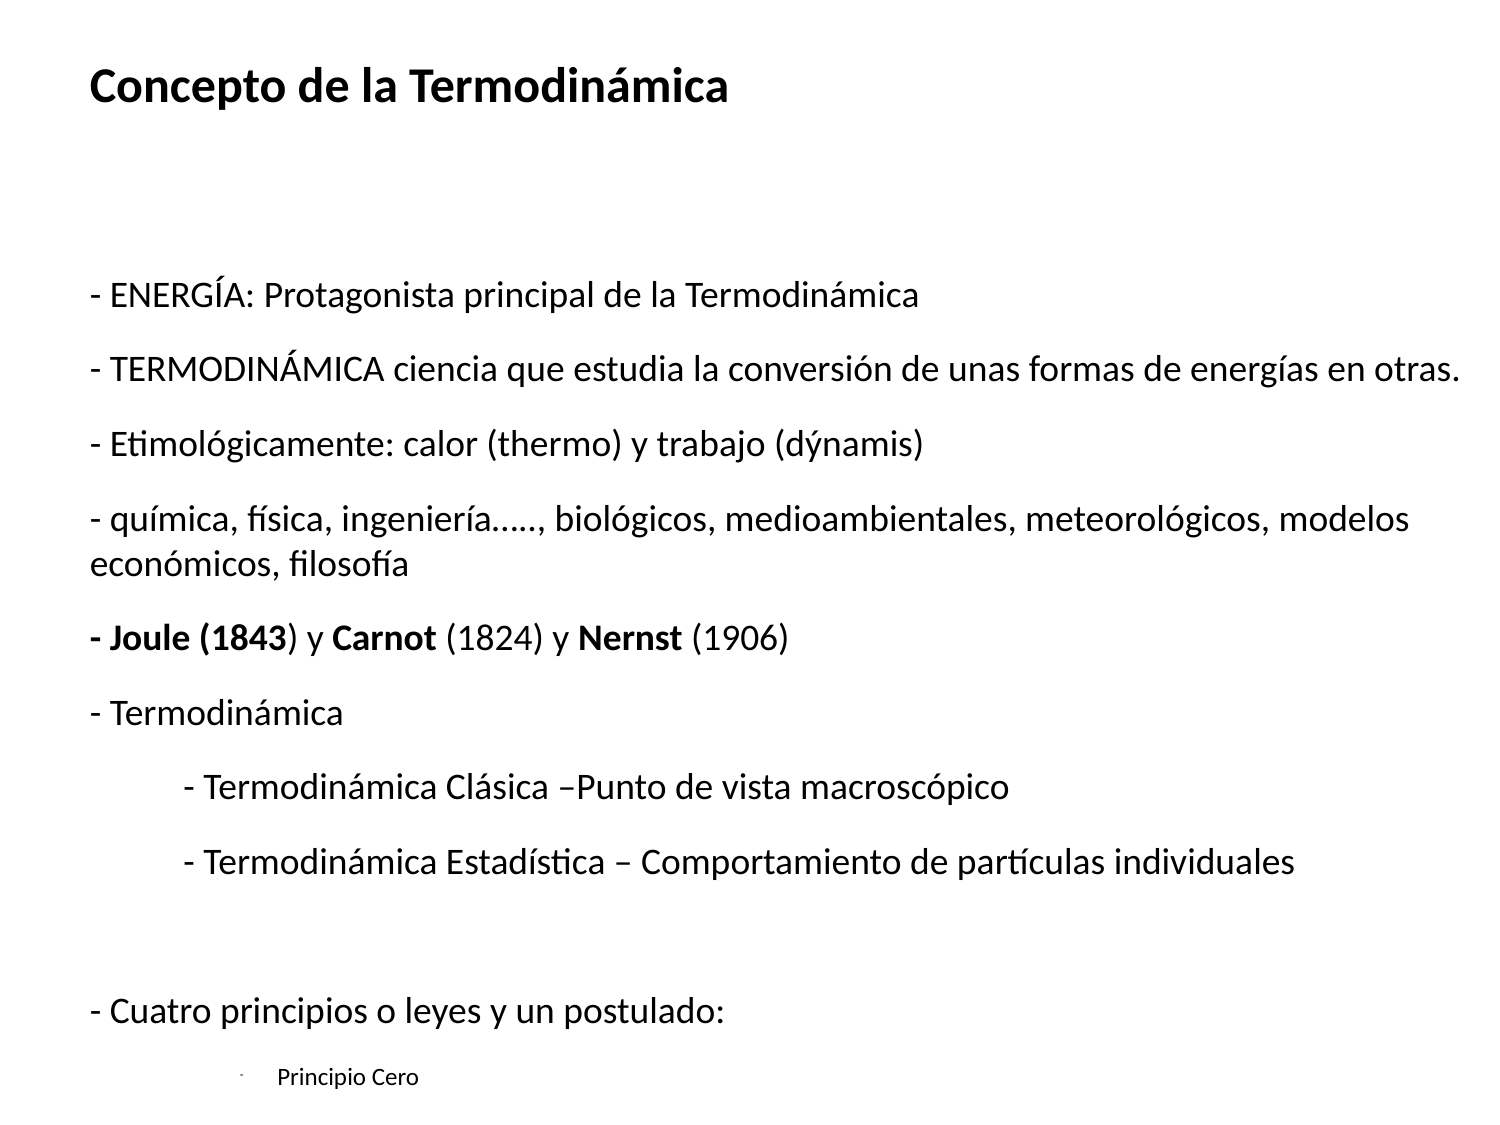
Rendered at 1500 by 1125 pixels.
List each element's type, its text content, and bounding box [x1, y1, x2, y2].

list - ENERGÍA: Protagonista principal de la Termodinámica - TERMODINÁMICA ciencia que estudia la conversión de unas formas de energías en otras. - Etimológicamente: calor (thermo) y trabajo (dýnamis) - química, física, ingeniería….., biológicos, medioambientales, meteorológicos, modelos económicos, filosofía - Joule (1843) y Carnot (1824) y Nernst (1906) - Termodinámica - Termodinámica Clásica –Punto de vista macroscópico - Termodinámica Estadística – Comportamiento de partículas individuales - Cuatro principios o leyes y un postulado: Principio Cero Primer principio Segundo principio Tercer principio Postulado de estado [75, 262, 1483, 1005]
title Concepto de la Termodinámica [75, 45, 1425, 233]
